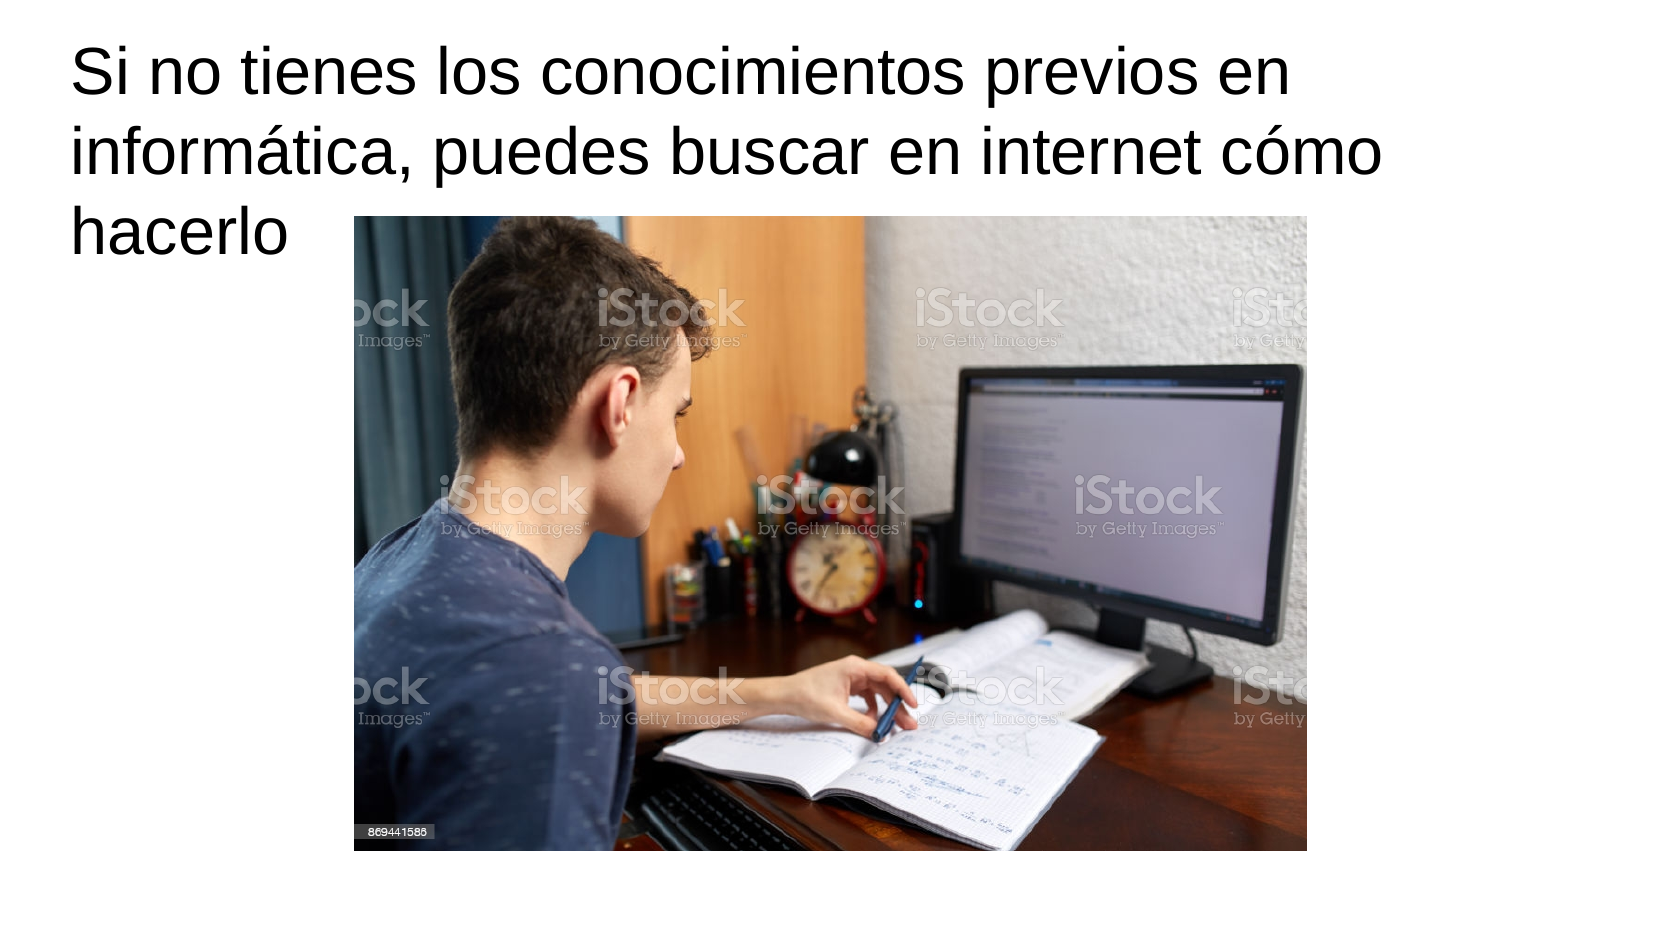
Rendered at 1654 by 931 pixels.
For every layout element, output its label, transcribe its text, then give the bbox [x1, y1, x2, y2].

list Si no tienes los conocimientos previos en informática, puedes buscar en internet cómo hacerlo [70, 27, 1560, 567]
picture [354, 216, 1307, 851]
